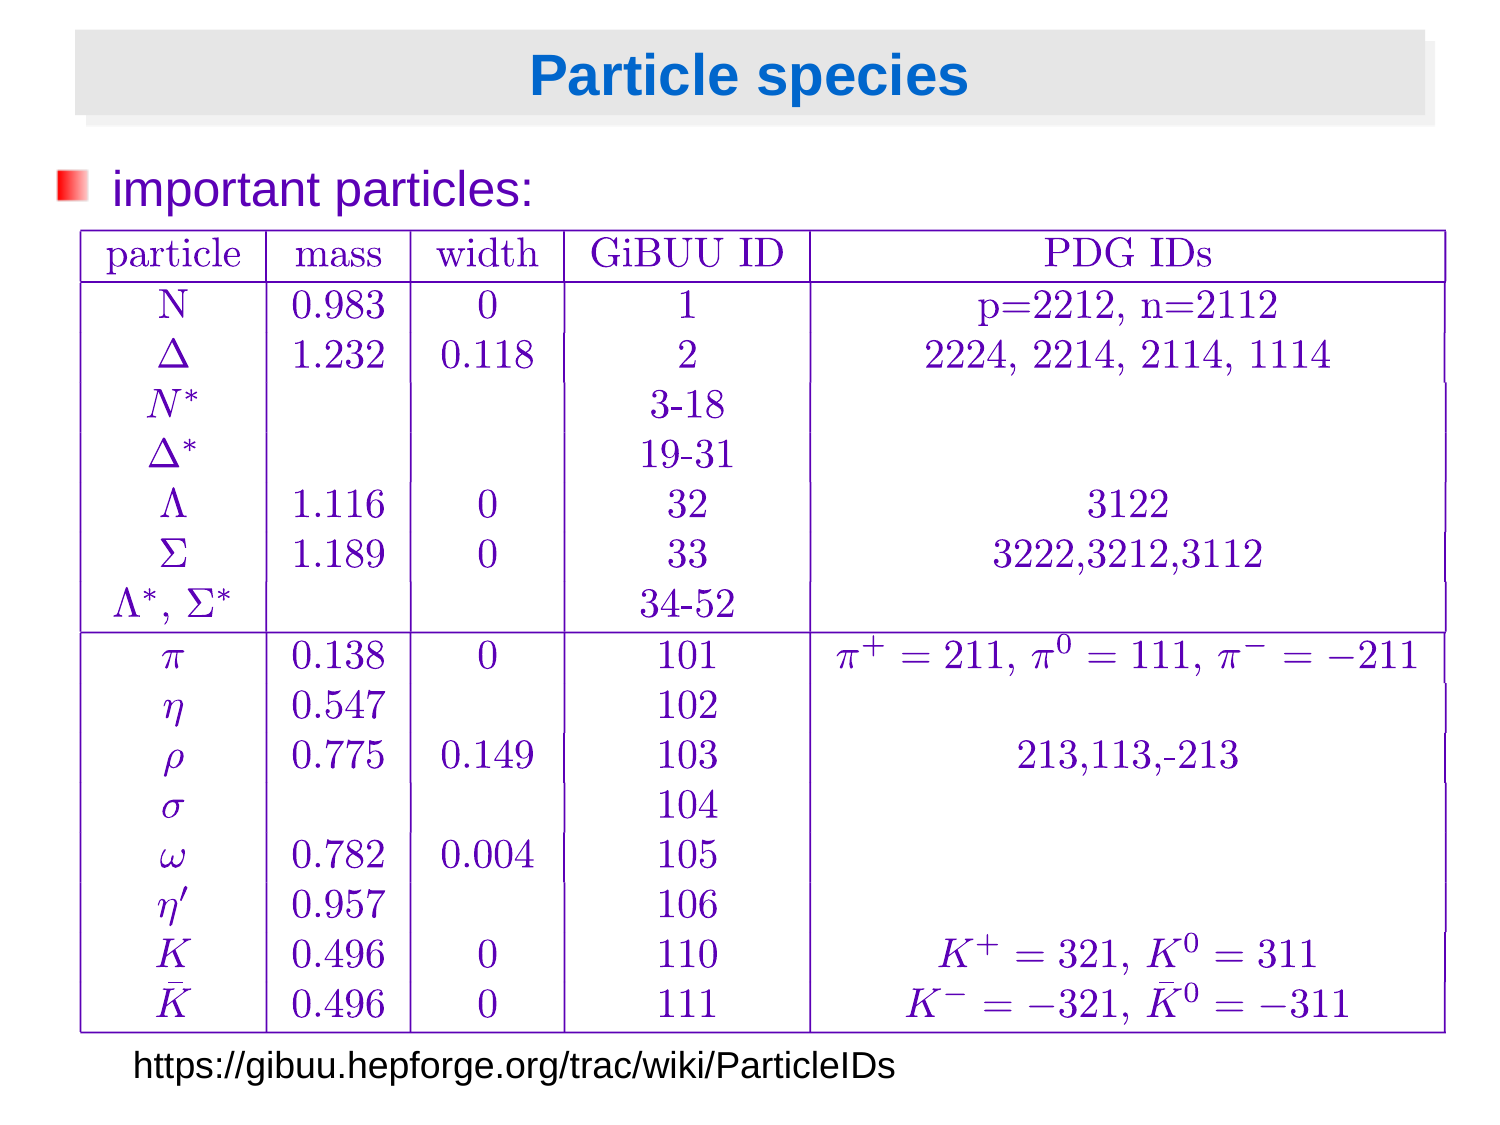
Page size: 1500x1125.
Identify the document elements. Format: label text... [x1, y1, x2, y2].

text_box [79, 229, 1447, 1034]
title Particle species [75, 29, 1426, 116]
text_box https://gibuu.hepforge.org/trac/wiki/ParticleIDs [118, 1034, 1447, 1094]
list important particles: [41, 148, 1459, 1093]
